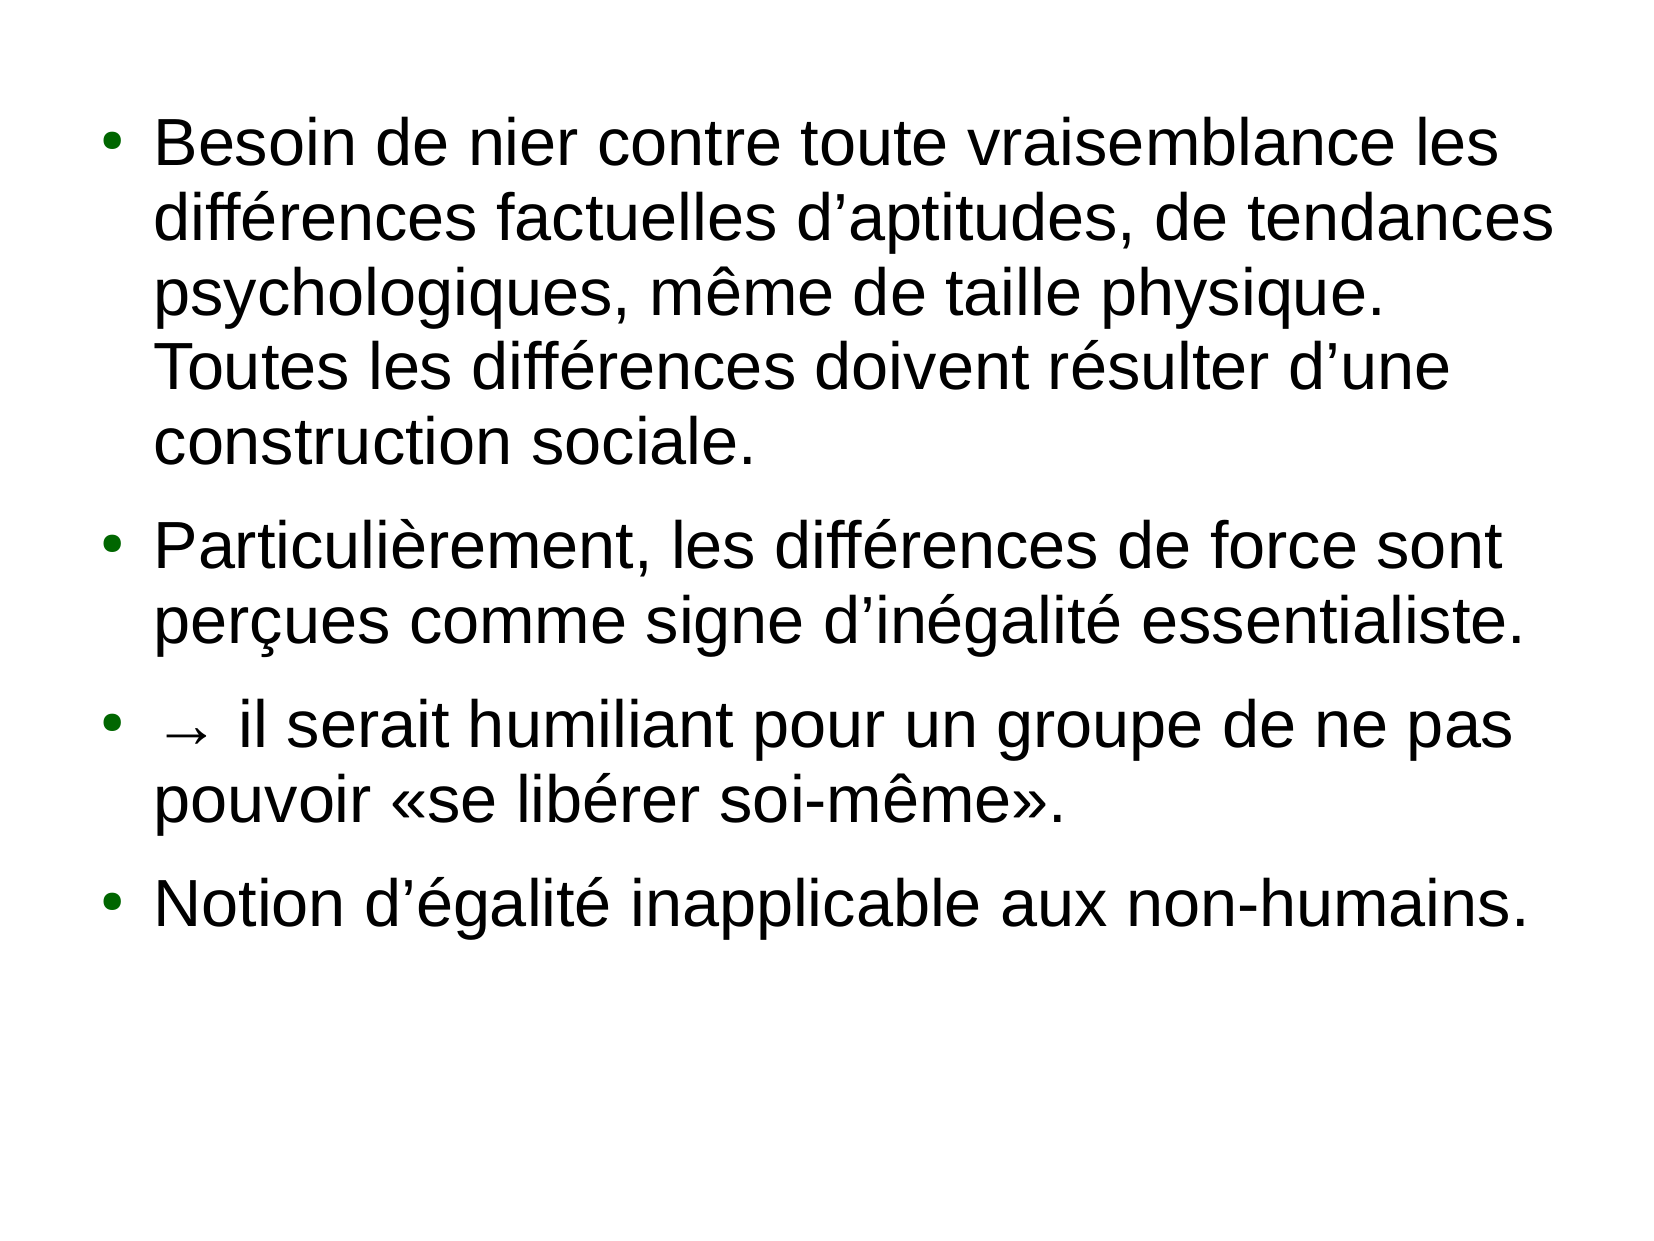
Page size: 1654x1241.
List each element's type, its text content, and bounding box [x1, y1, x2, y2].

list Besoin de nier contre toute vraisemblance les différences factuelles d’aptitudes, de tendances psychologiques, même de taille physique. Toutes les différences doivent résulter d’une construction sociale. Particulièrement, les différences de force sont perçues comme signe d’inégalité essentialiste. → il serait humiliant pour un groupe de ne pas pouvoir «se libérer soi-même». Notion d’égalité inapplicable aux non-humains. [82, 105, 1571, 1156]
